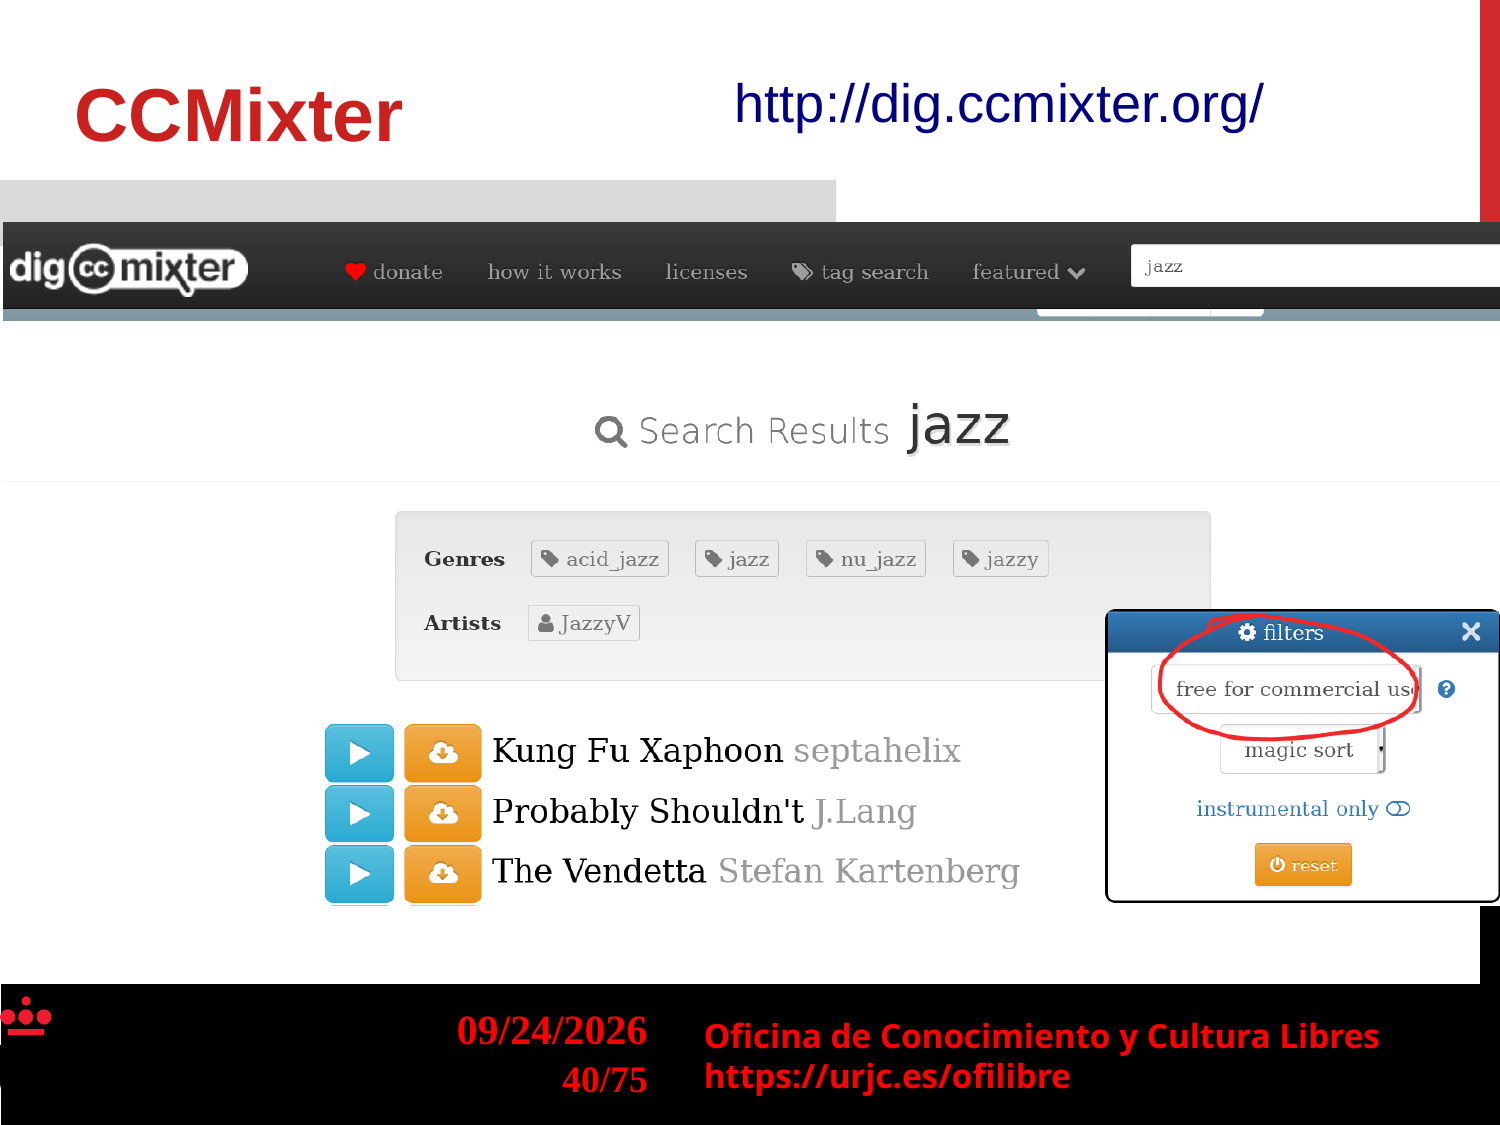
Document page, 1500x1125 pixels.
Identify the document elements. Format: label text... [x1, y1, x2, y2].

text_box http://dig.ccmixter.org/ [720, 66, 1281, 142]
text_box CCMixter [60, 66, 991, 222]
picture [3, 222, 1500, 906]
title [75, 15, 1425, 172]
